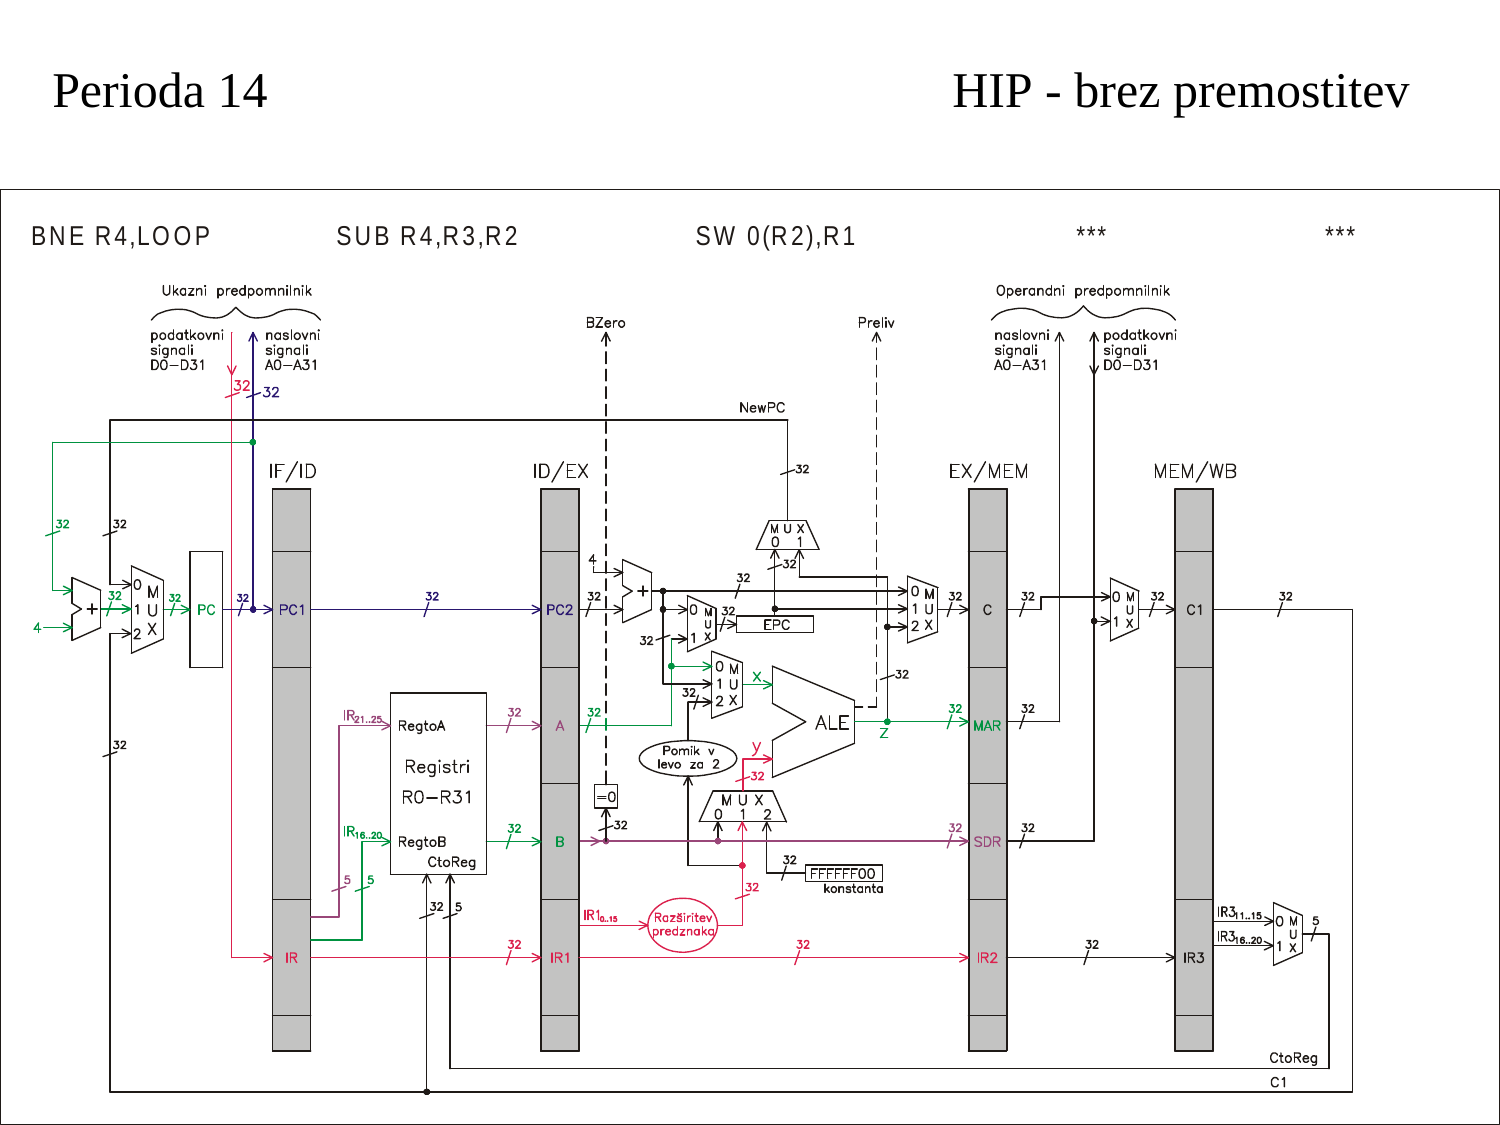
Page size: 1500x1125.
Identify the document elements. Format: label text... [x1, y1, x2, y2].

text_box Perioda 14 HIP - brez premostitev [37, 49, 1476, 126]
picture [0, 188, 1500, 1125]
